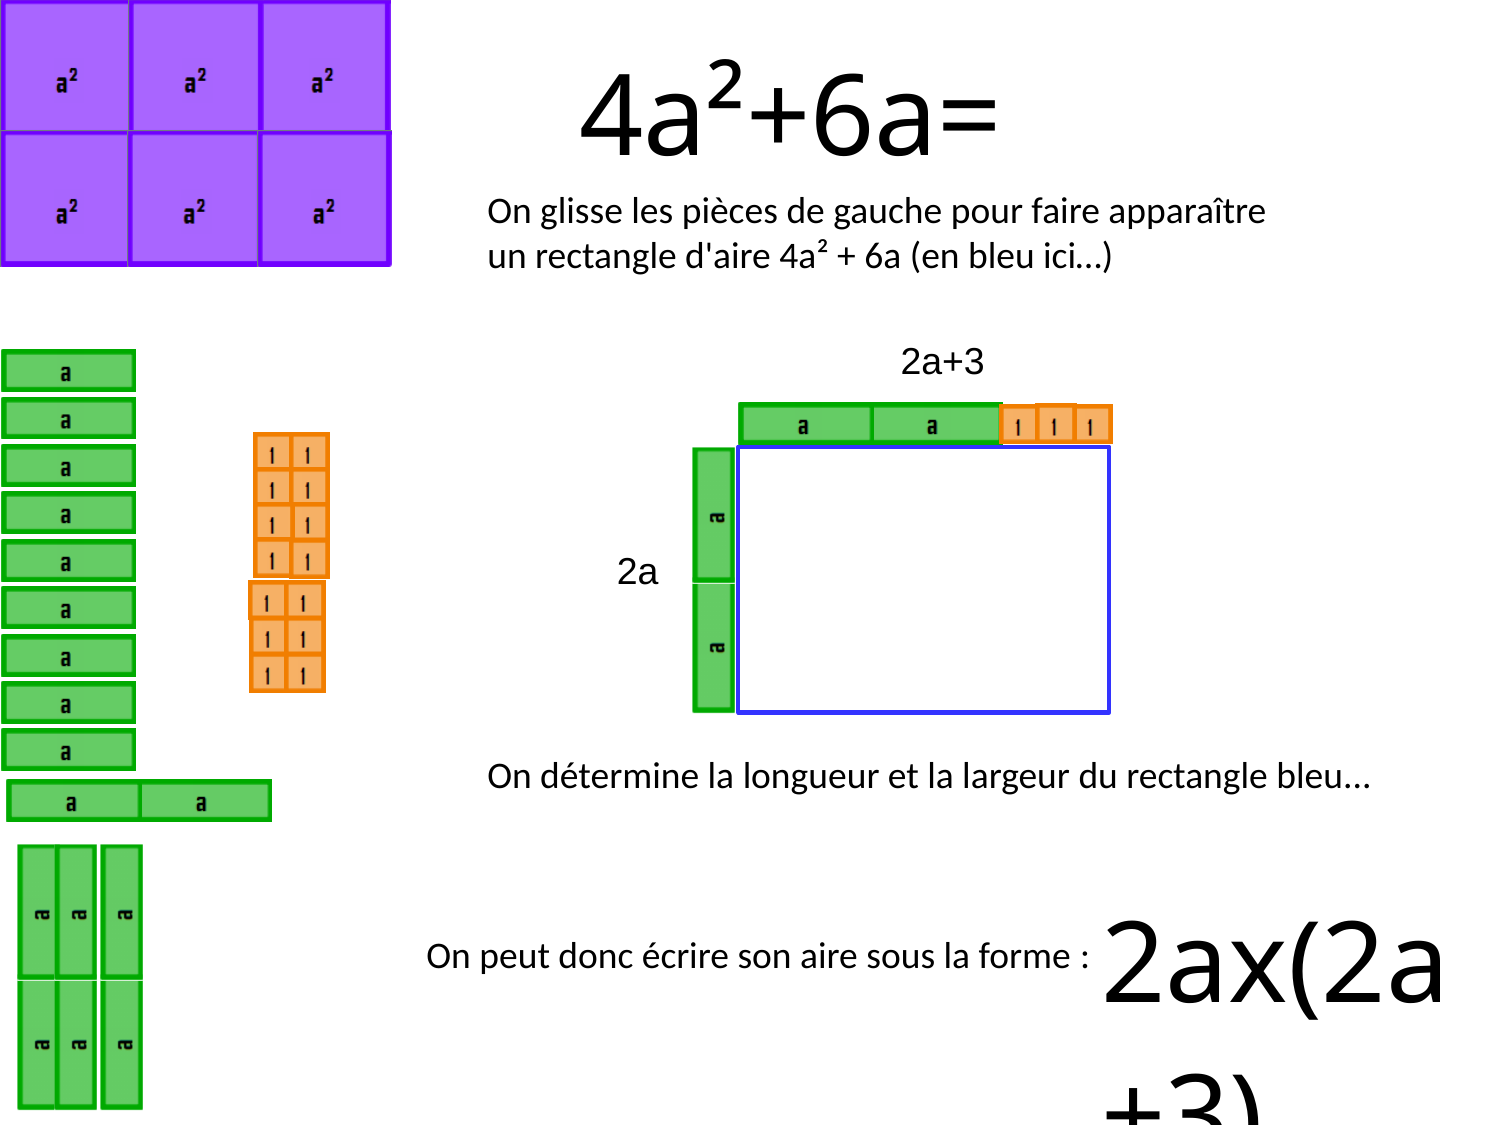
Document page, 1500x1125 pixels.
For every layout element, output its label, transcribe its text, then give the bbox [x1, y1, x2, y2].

picture [17, 844, 97, 1111]
picture [0, 444, 136, 487]
picture [0, 634, 136, 677]
picture [100, 844, 143, 1111]
picture [0, 397, 136, 439]
picture [0, 539, 136, 582]
text_box On glisse les pièces de gauche pour faire apparaître un rectangle d'aire 4a² + 6a (en bleu ici…) [472, 178, 1291, 284]
picture [0, 0, 392, 267]
text_box 4a²+6a= [564, 35, 1017, 186]
text_box 2ax(2a +3) [1086, 874, 1500, 1028]
picture [0, 491, 136, 534]
text_box [738, 446, 1110, 713]
picture [248, 580, 326, 693]
text_box 2a+3 [885, 332, 1000, 390]
picture [692, 447, 735, 714]
picture [0, 586, 136, 629]
picture [0, 728, 136, 771]
picture [737, 402, 1113, 445]
picture [0, 349, 136, 392]
picture [5, 779, 272, 822]
picture [253, 432, 330, 579]
text_box On peut donc écrire son aire sous la forme : [411, 933, 1123, 994]
text_box On détermine la longueur et la largeur du rectangle bleu... [472, 744, 1388, 849]
text_box 2a [602, 543, 674, 601]
picture [0, 681, 136, 724]
